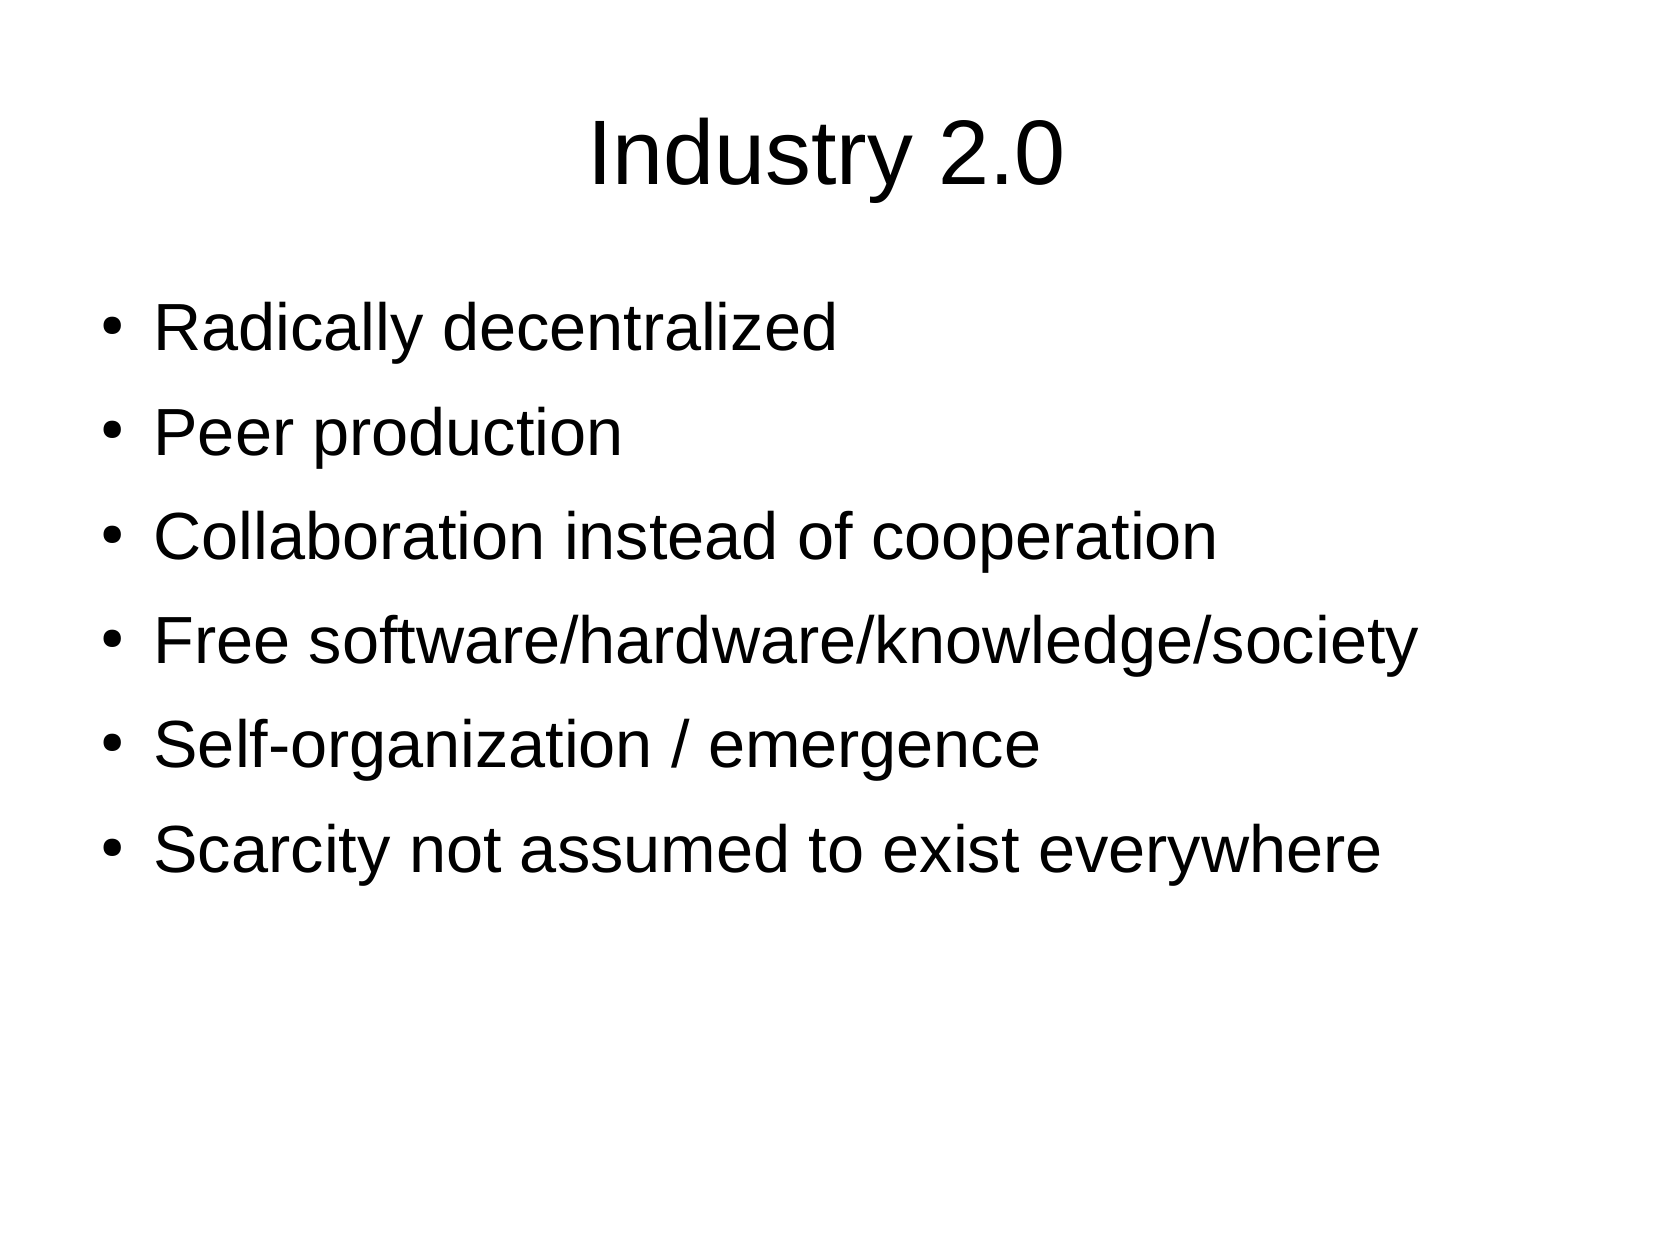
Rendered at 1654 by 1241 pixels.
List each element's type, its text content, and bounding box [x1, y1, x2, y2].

title Industry 2.0 [82, 56, 1571, 250]
list Radically decentralized Peer production Collaboration instead of cooperation Free software/hardware/knowledge/society Self-organization / emergence Scarcity not assumed to exist everywhere [82, 290, 1571, 1109]
